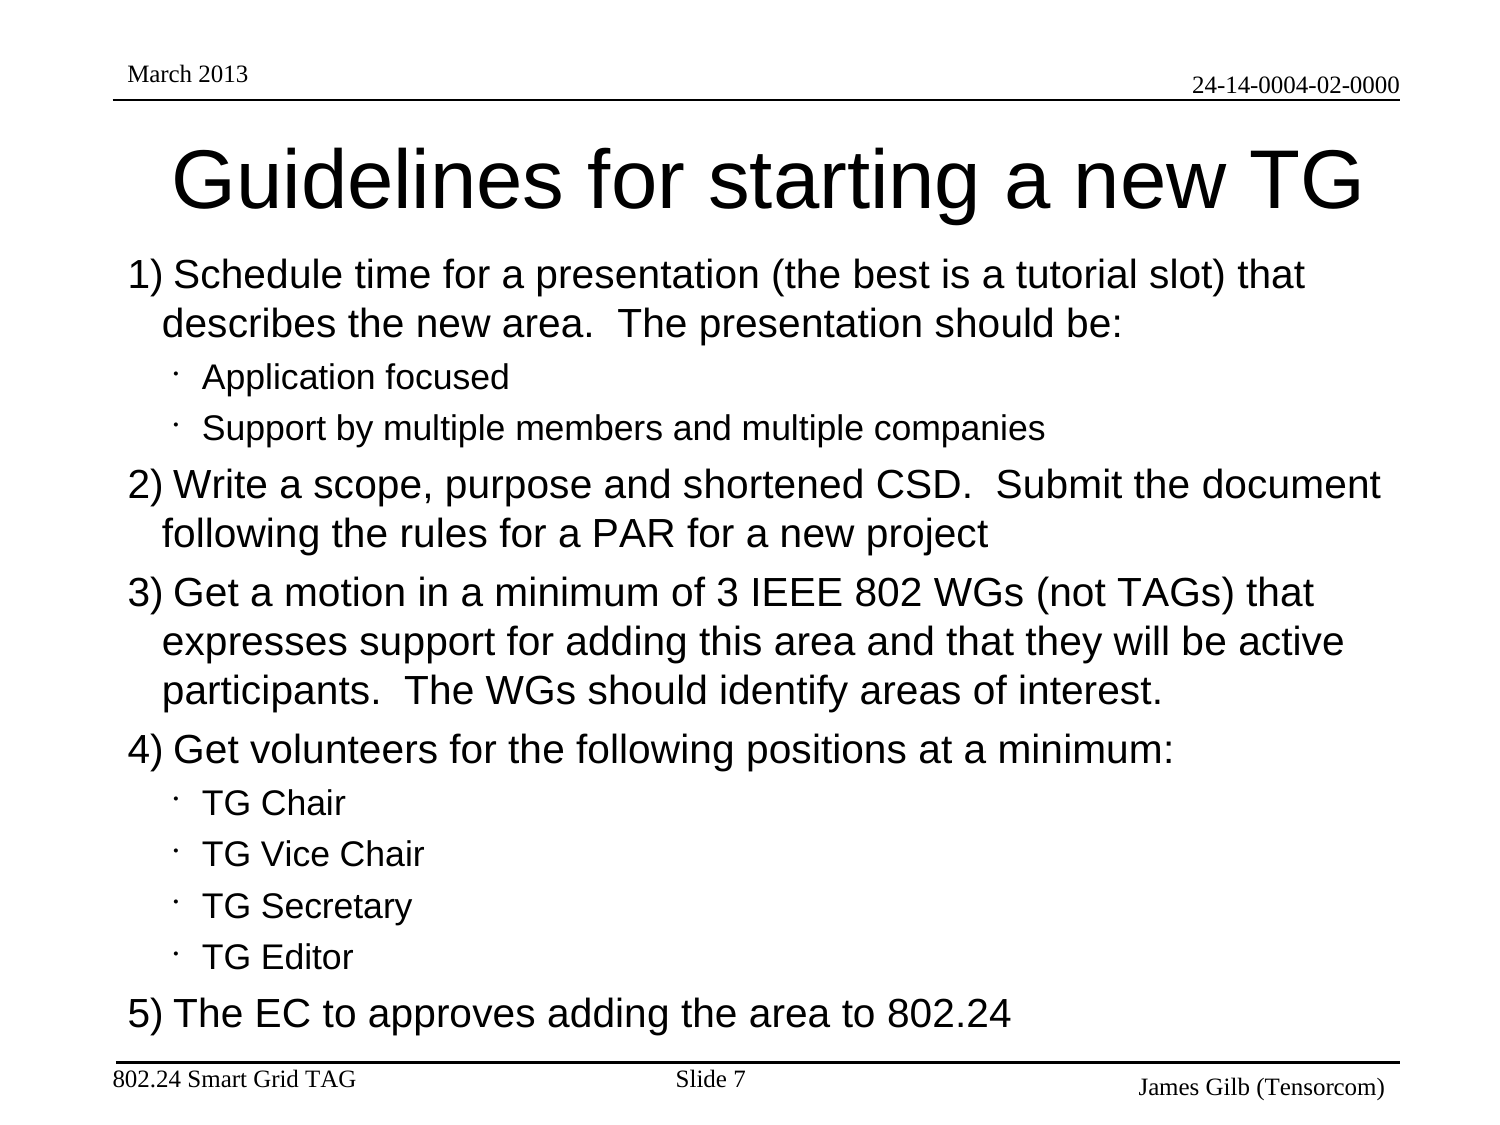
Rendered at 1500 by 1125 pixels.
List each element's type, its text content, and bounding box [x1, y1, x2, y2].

title Guidelines for starting a new TG [112, 112, 1426, 238]
list Schedule time for a presentation (the best is a tutorial slot) that describes the new area. The presentation should be: Application focused Support by multiple members and multiple companies Write a scope, purpose and shortened CSD. Submit the document following the rules for a PAR for a new project Get a motion in a minimum of 3 IEEE 802 WGs (not TAGs) that expresses support for adding this area and that they will be active participants. The WGs should identify areas of interest. Get volunteers for the following positions at a minimum: TG Chair TG Vice Chair TG Secretary TG Editor The EC to approves adding the area to 802.24 [112, 239, 1426, 1051]
